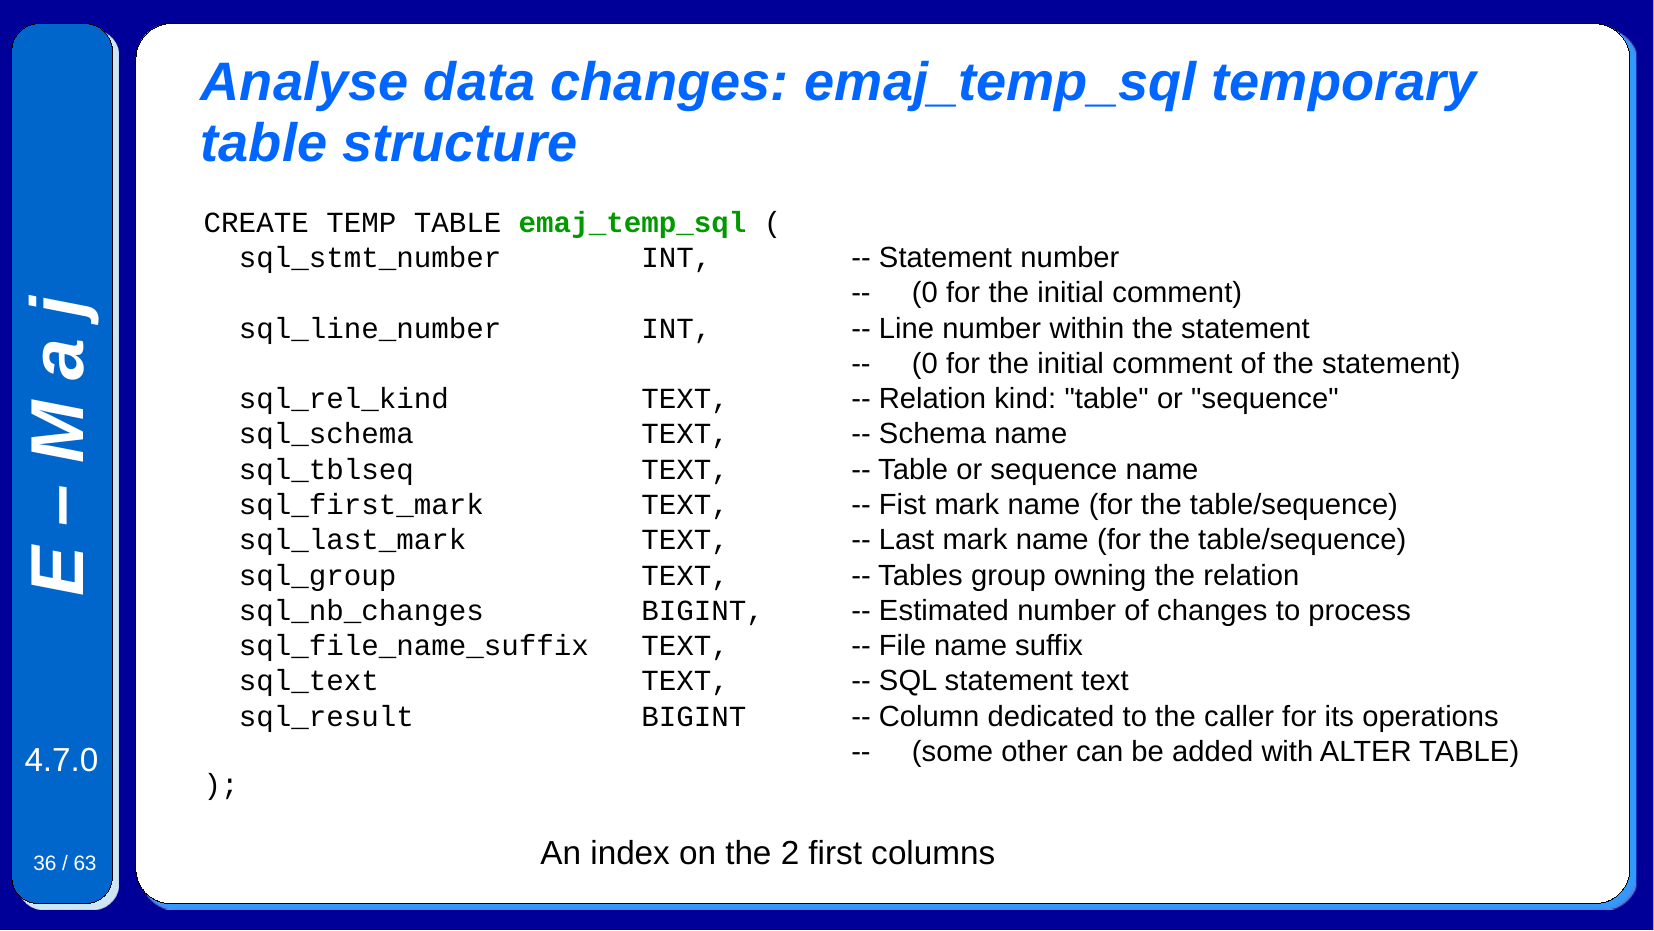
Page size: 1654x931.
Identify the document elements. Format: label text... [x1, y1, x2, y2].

text_box CREATE TEMP TABLE emaj_temp_sql ( sql_stmt_number INT, -- Statement number -- (0 for the initial comment) sql_line_number INT, -- Line number within the statement -- (0 for the initial comment of the statement) sql_rel_kind TEXT, -- Relation kind: "table" or "sequence" sql_schema TEXT, -- Schema name sql_tblseq TEXT, -- Table or sequence name sql_first_mark TEXT, -- Fist mark name (for the table/sequence) sql_last_mark TEXT, -- Last mark name (for the table/sequence) sql_group TEXT, -- Tables group owning the relation sql_nb_changes BIGINT, -- Estimated number of changes to process sql_file_name_suffix TEXT, -- File name suffix sql_text TEXT, -- SQL statement text sql_result BIGINT -- Column dedicated to the caller for its operations -- (some other can be added with ALTER TABLE) ); [188, 200, 1595, 811]
title Analyse data changes: emaj_temp_sql temporary table structure [200, 34, 1575, 191]
text_box An index on the 2 first columns [525, 826, 1122, 879]
